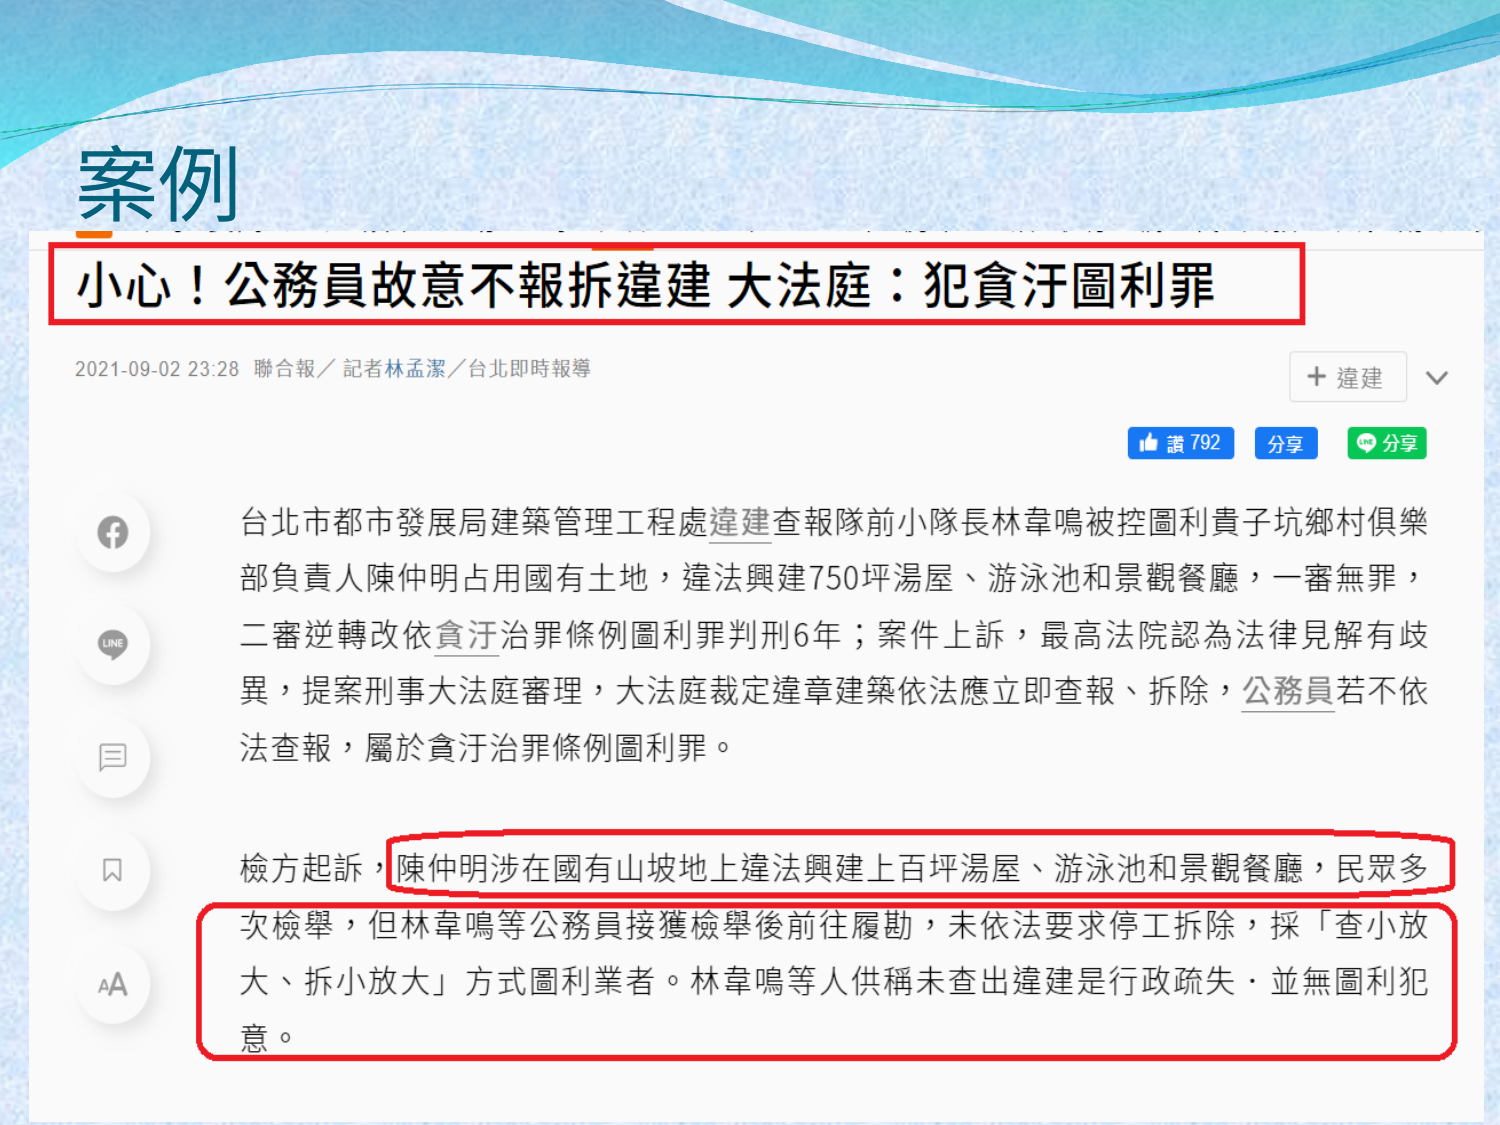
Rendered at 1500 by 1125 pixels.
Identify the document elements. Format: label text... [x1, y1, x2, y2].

title 案例 [75, 115, 1426, 231]
picture [0, 0, 1500, 1125]
